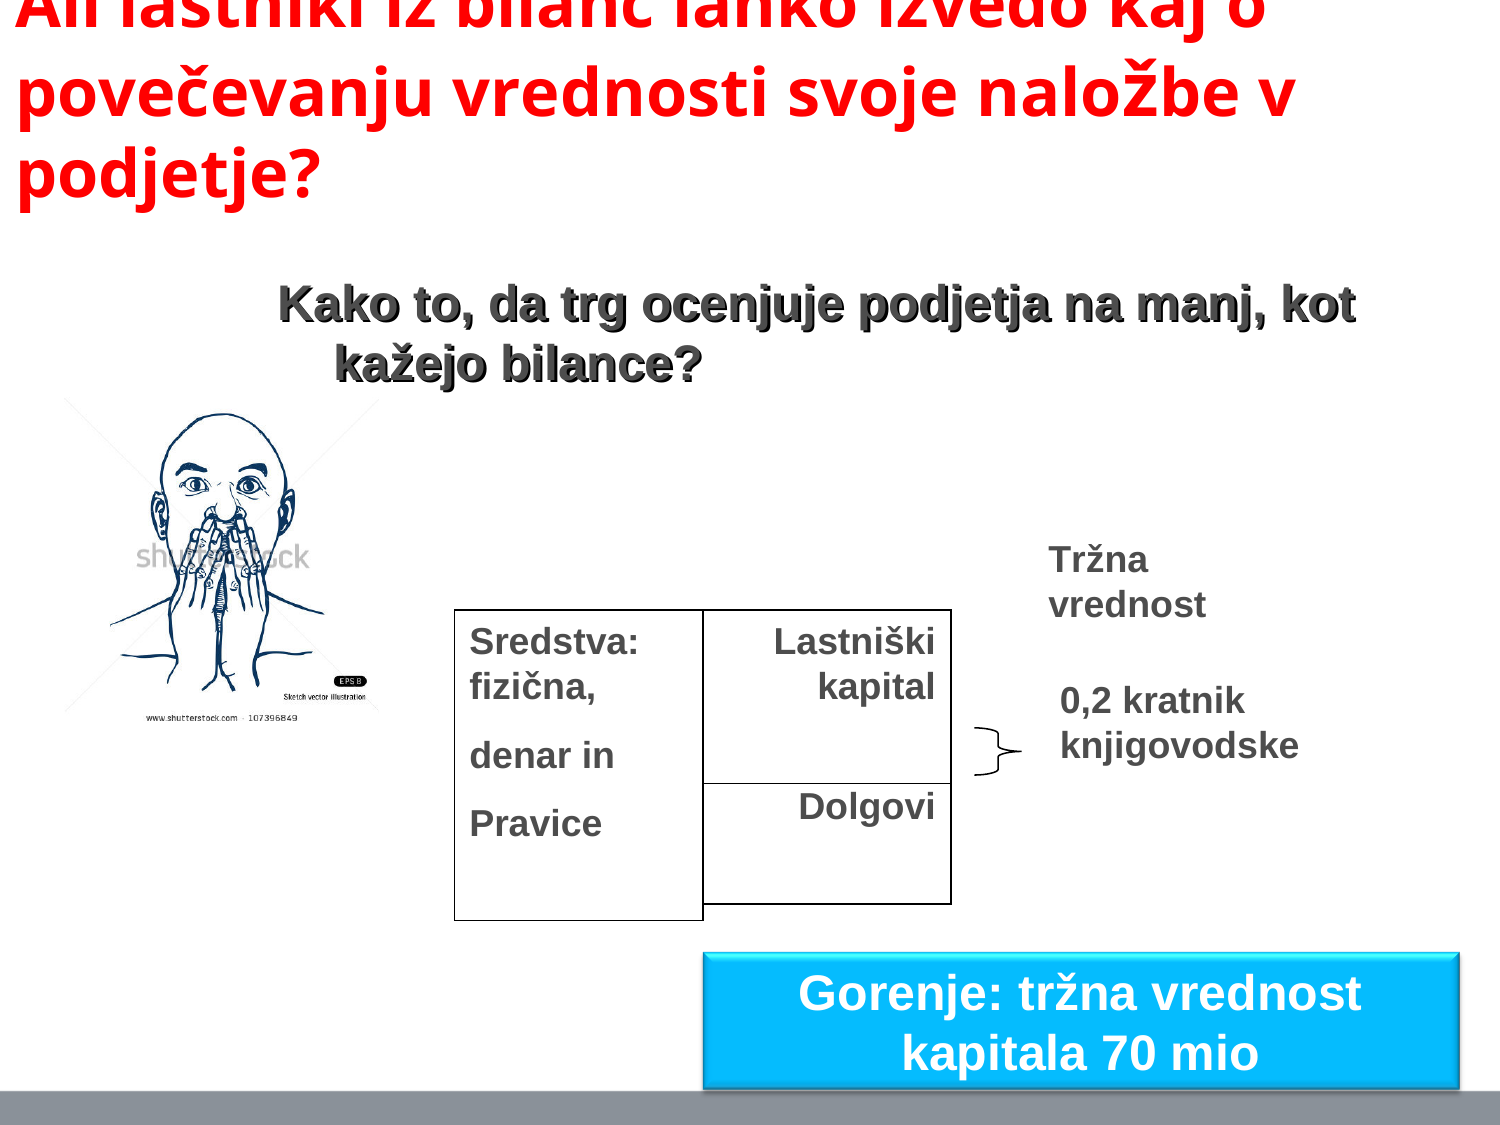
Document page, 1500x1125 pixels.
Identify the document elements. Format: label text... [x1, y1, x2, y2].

picture [0, 219, 1500, 1125]
text_box Dolgovi [702, 784, 951, 904]
text_box 0,2 kratnik knjigovodske [1045, 668, 1436, 775]
text_box Tržna vrednost [1033, 527, 1235, 633]
text_box Sredstva: fizična, denar in Pravice [454, 609, 703, 921]
text_box Lastniški kapital [702, 609, 951, 784]
list Kako to, da trg ocenjuje podjetja na manj, kot kažejo bilance? [262, 262, 1476, 1026]
text_box Gorenje: tržna vrednost kapitala 70 mio [702, 952, 1459, 1088]
title Ali lastniki iz bilanc lahko izvedo kaj o povečevanju vrednosti svoje naložbe v podjetje? [0, 30, 1500, 219]
